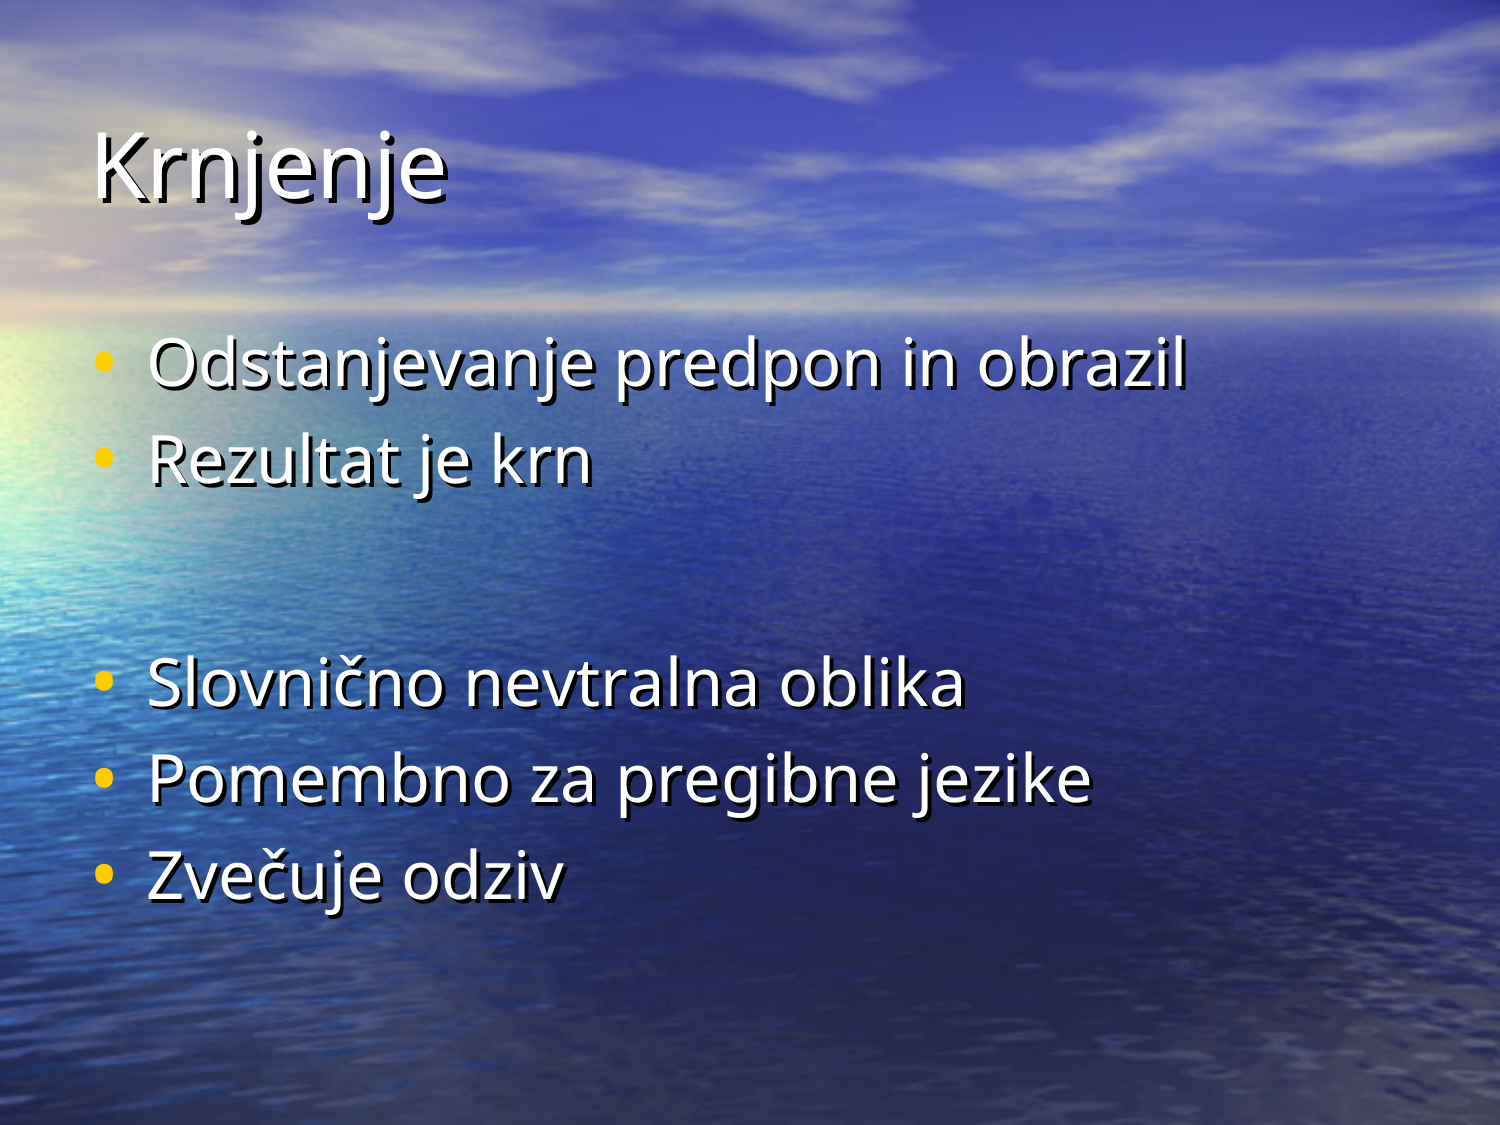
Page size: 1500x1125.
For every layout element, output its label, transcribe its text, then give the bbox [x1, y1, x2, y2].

title Krnjenje [75, 47, 1426, 276]
list Odstanjevanje predpon in obrazil Rezultat je krn Slovnično nevtralna oblika Pomembno za pregibne jezike Zvečuje odziv [75, 312, 1426, 988]
picture [0, 0, 1500, 1125]
